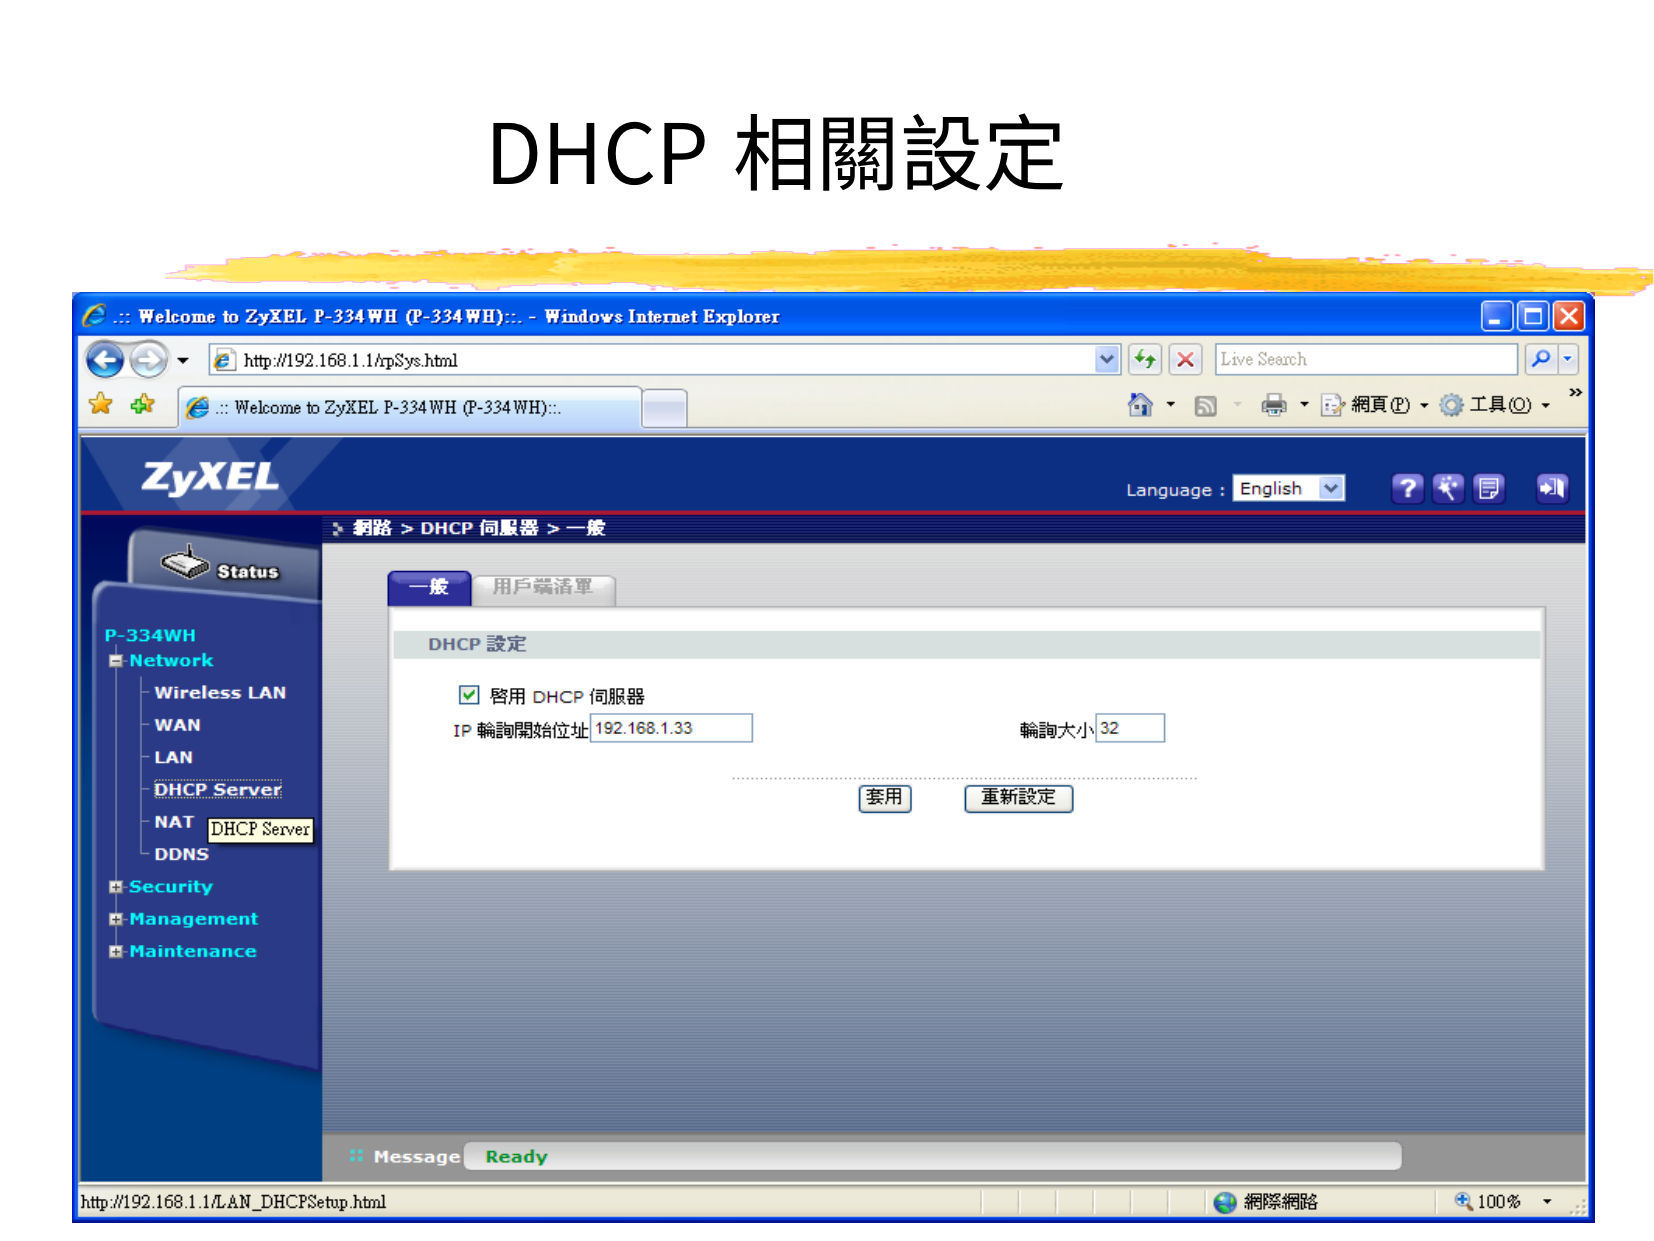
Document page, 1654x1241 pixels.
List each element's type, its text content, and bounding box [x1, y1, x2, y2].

picture [72, 237, 1654, 1223]
title DHCP相關設定 [73, 41, 1479, 249]
